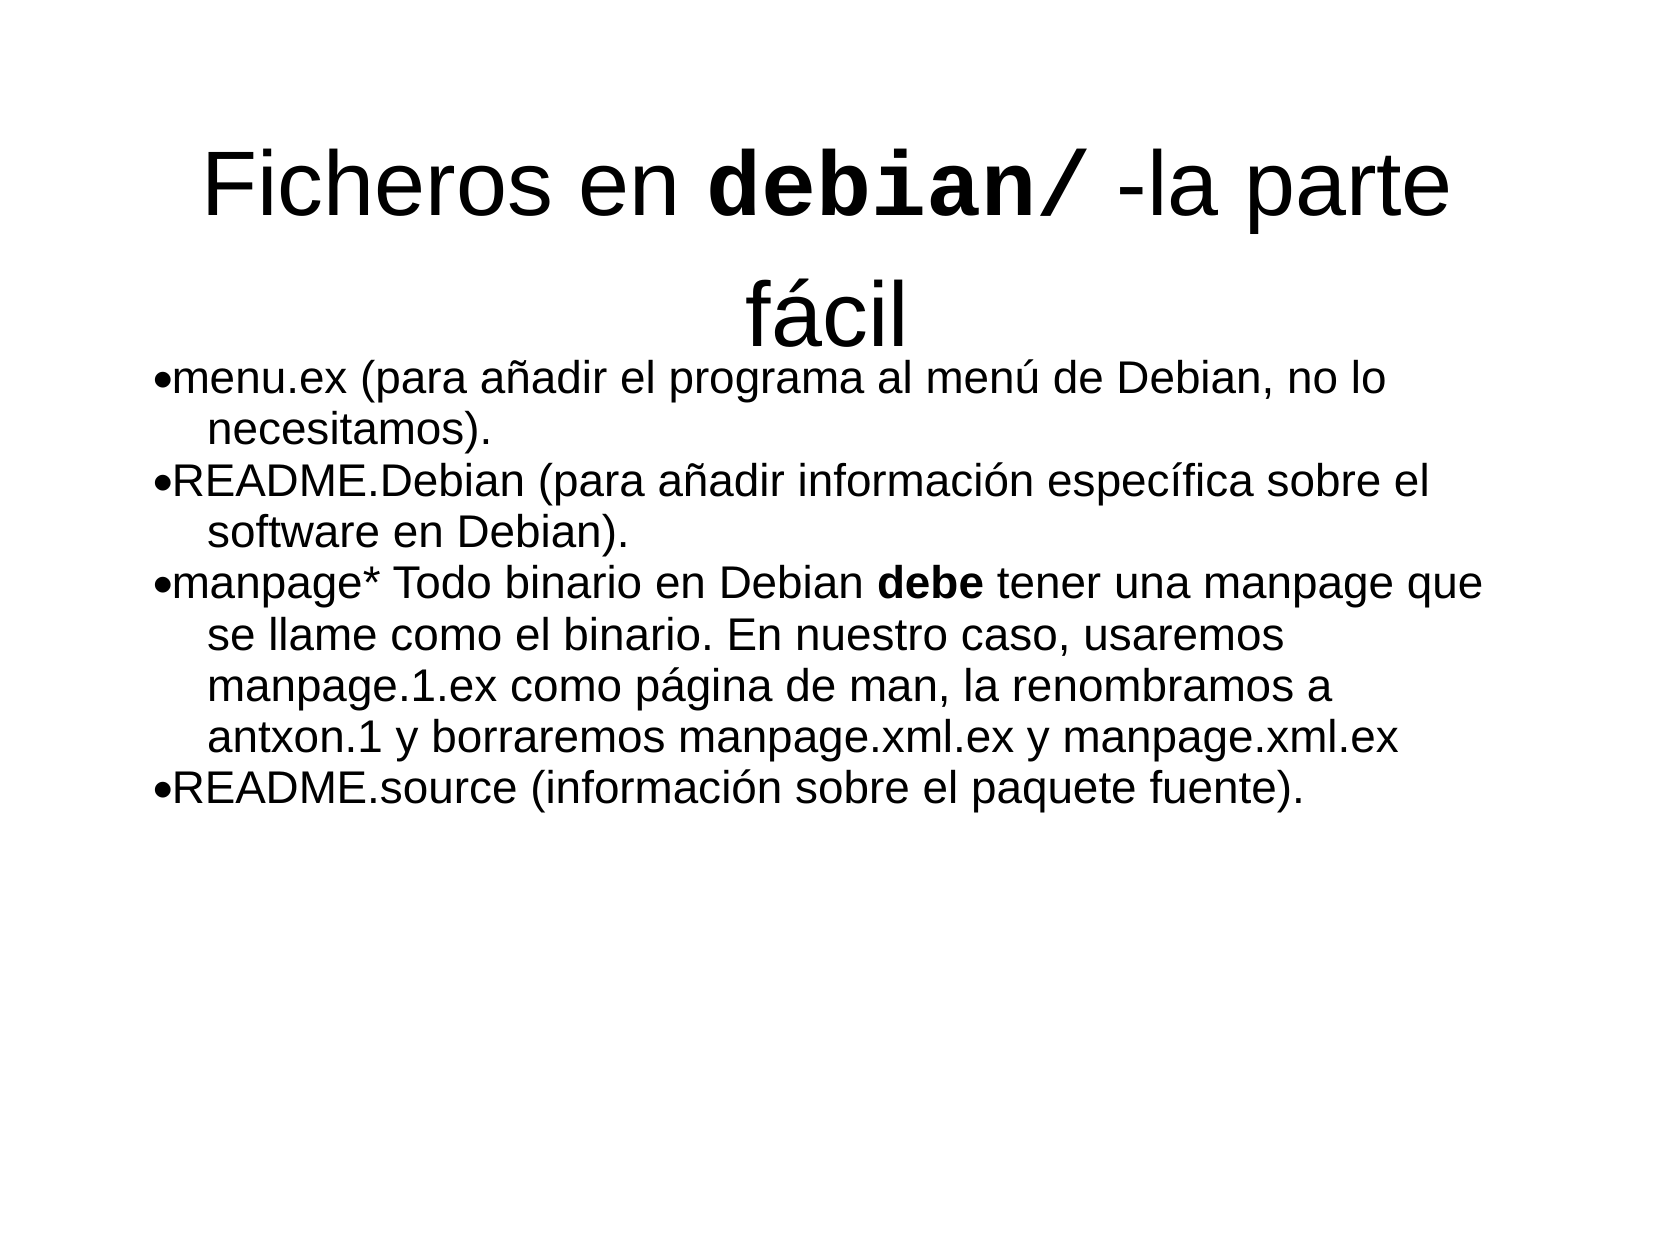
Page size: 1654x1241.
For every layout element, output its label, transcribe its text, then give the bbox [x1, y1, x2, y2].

list menu.ex (para añadir el programa al menú de Debian, no lo necesitamos). README.Debian (para añadir información específica sobre el software en Debian). manpage* Todo binario en Debian debe tener una manpage que se llame como el binario. En nuestro caso, usaremos manpage.1.ex como página de man, la renombramos a antxon.1 y borraremos manpage.xml.ex y manpage.xml.ex README.source (información sobre el paquete fuente). [121, 344, 1534, 1127]
title Ficheros en debian/ -la parte fácil [121, 102, 1534, 311]
